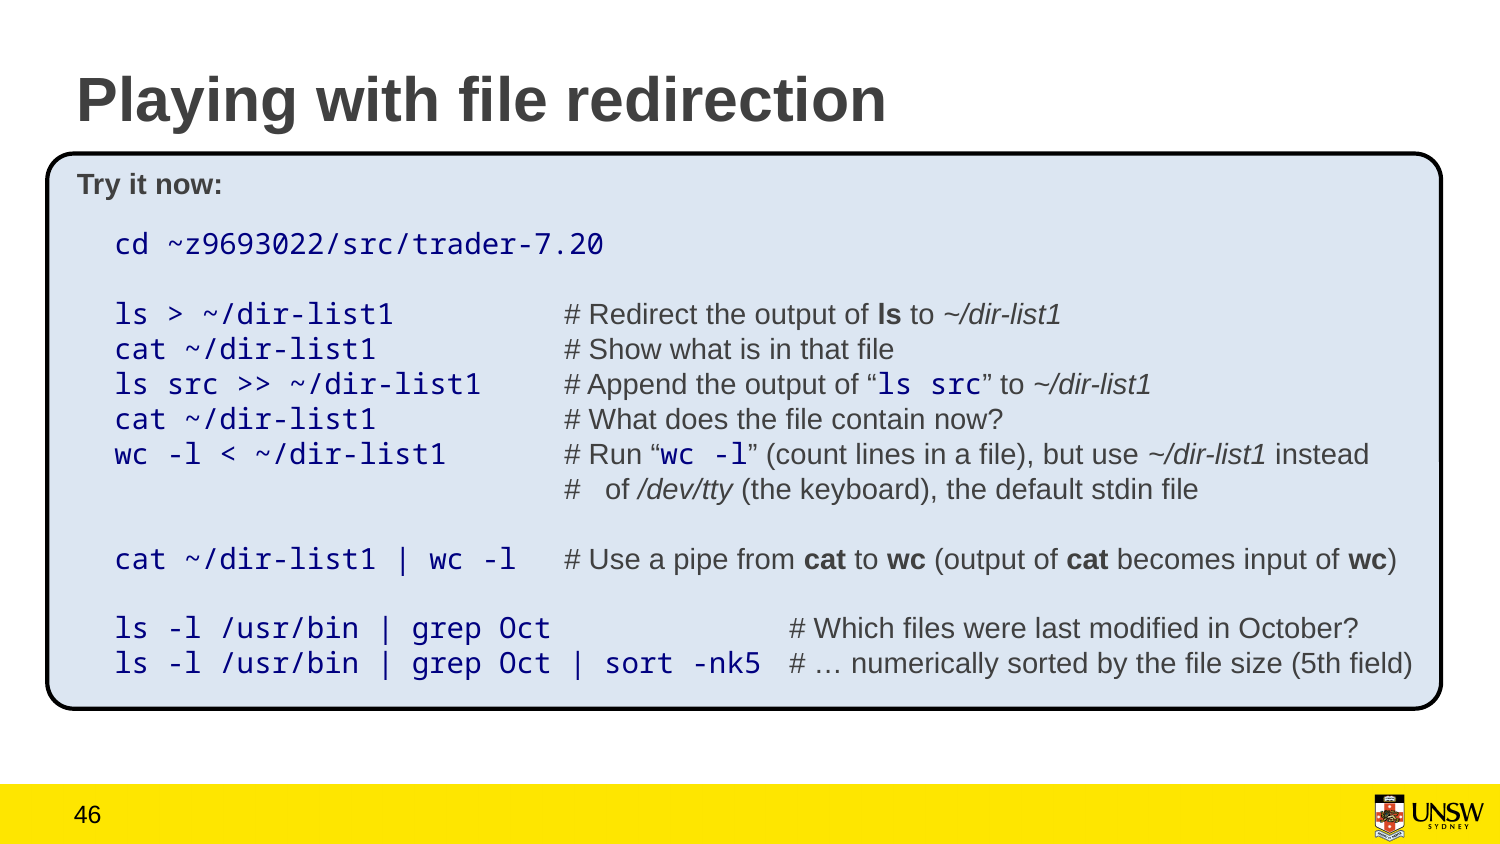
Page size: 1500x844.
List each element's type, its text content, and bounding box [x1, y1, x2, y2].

text_box <number> [59, 791, 219, 839]
title Playing with file redirection [76, 59, 1427, 136]
picture [0, 784, 1500, 844]
list Try it now: cd ~z9693022/src/trader-7.20 ls > ~/dir-list1 # Redirect the output of ls to ~/dir-list1 cat ~/dir-list1 # Show what is in that file ls src >> ~/dir-list1 # Append the output of “ls src” to ~/dir-list1 cat ~/dir-list1 # What does the file contain now? wc -l < ~/dir-list1 # Run “wc -l” (count lines in a file), but use ~/dir-list1 instead # of /dev/tty (the keyboard), the default stdin file cat ~/dir-list1 | wc -l # Use a pipe from cat to wc (output of cat becomes input of wc) ls -l /usr/bin | grep Oct # Which files were last modified in October? ls -l /usr/bin | grep Oct | sort -nk5 # … numerically sorted by the file size (5th field) [76, 165, 1424, 756]
text_box [47, 153, 1442, 709]
